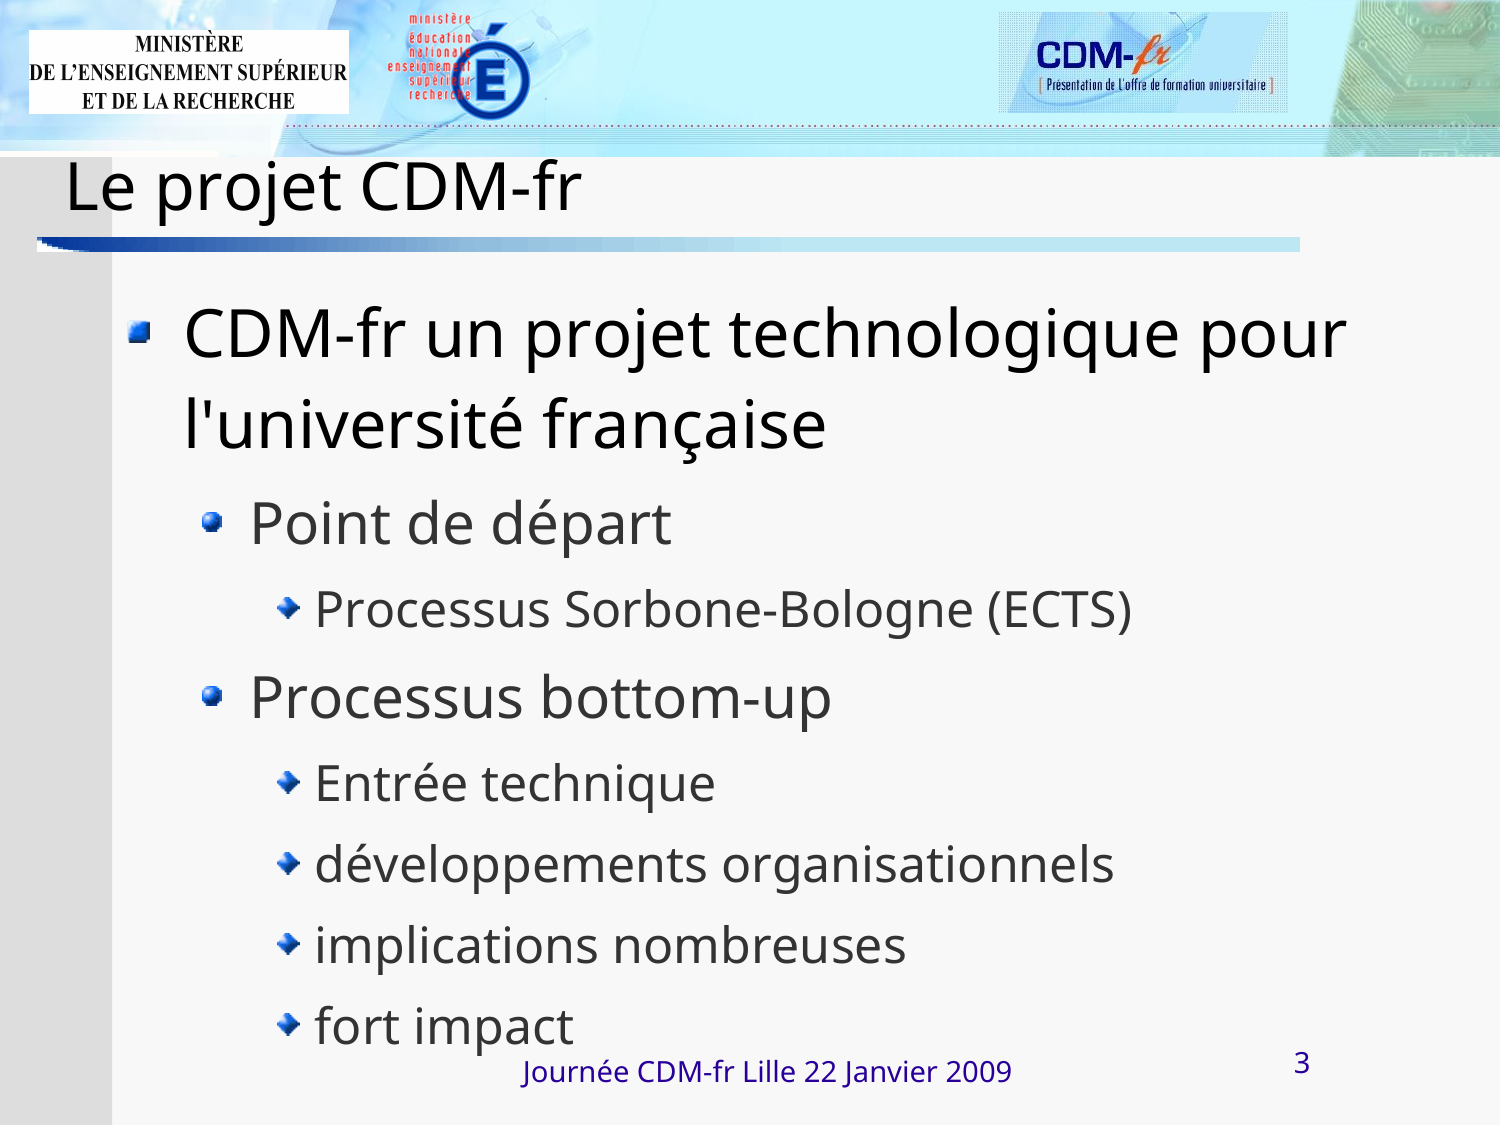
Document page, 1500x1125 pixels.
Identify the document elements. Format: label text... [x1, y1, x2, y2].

picture [277, 1013, 300, 1036]
picture [37, 237, 1300, 252]
list CDM-fr un projet technologique pour l'université française Point de départ Processus Sorbone-Bologne (ECTS) Processus bottom-up Entrée technique développements organisationnels implications nombreuses fort impact [112, 278, 1388, 975]
picture [0, 0, 1500, 157]
title Le projet CDM-fr [50, 137, 1463, 238]
